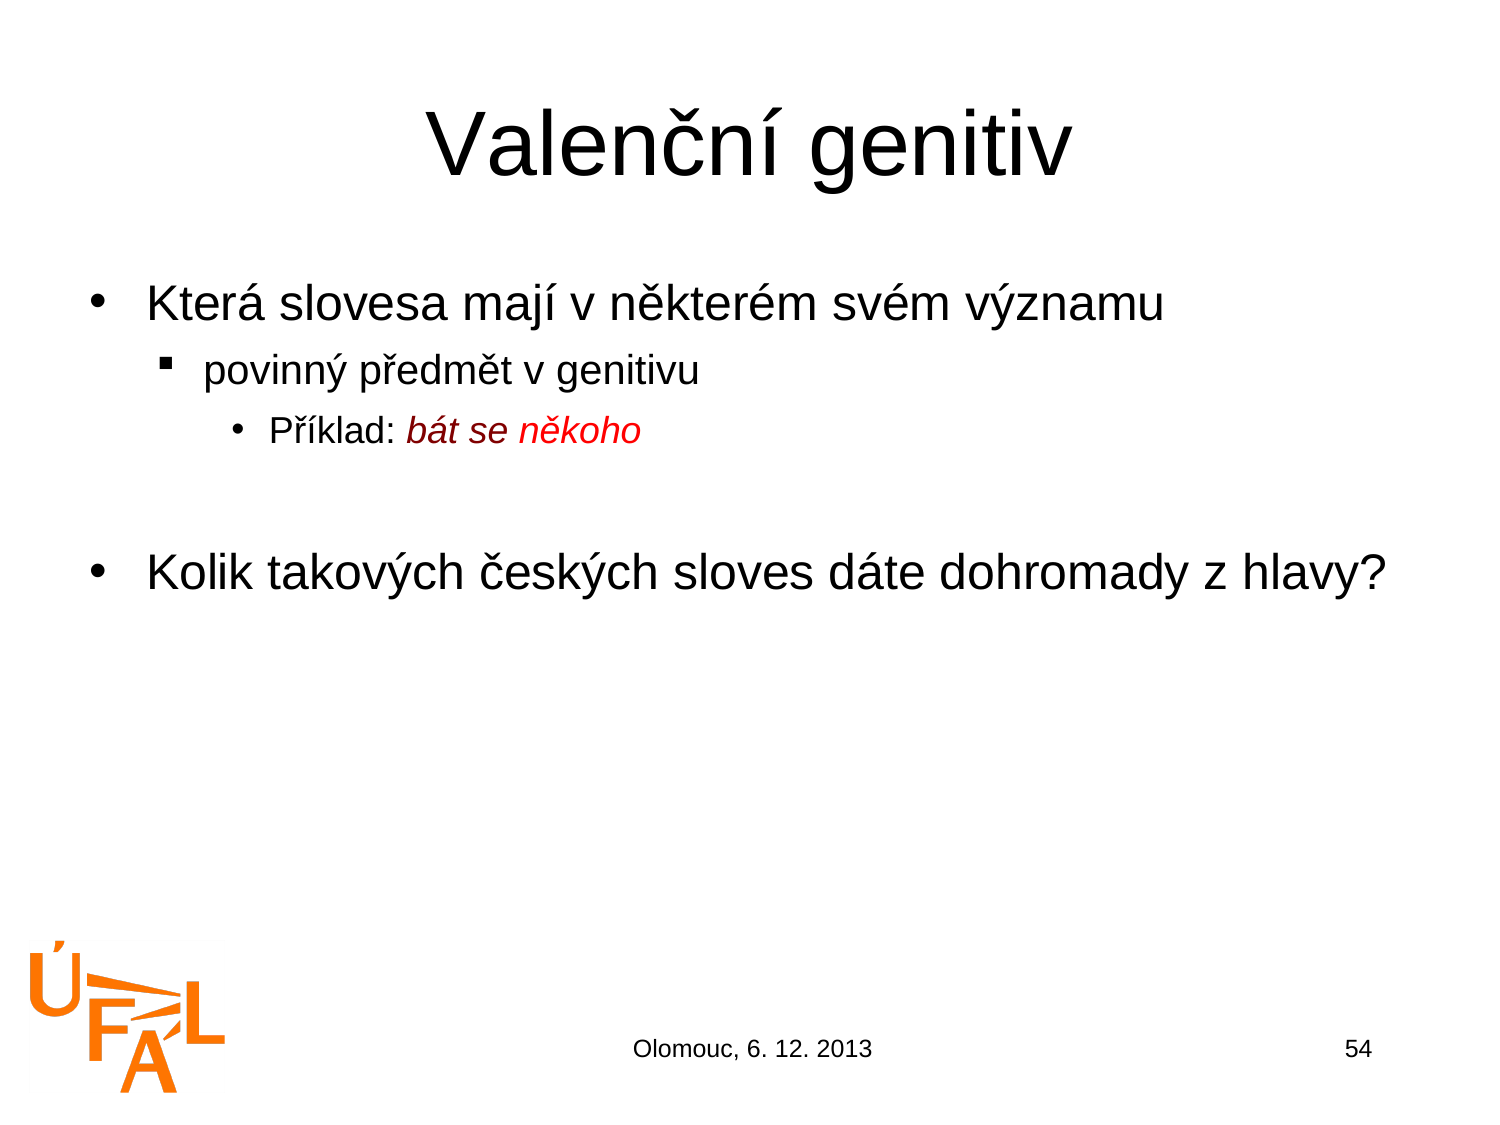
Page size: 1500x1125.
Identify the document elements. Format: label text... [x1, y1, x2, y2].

title Valenční genitiv [75, 14, 1426, 262]
picture [29, 940, 225, 1093]
list Která slovesa mají v některém svém významu povinný předmět v genitivu Příklad: bát se někoho Kolik takových českých sloves dáte dohromady z hlavy? [75, 262, 1426, 932]
